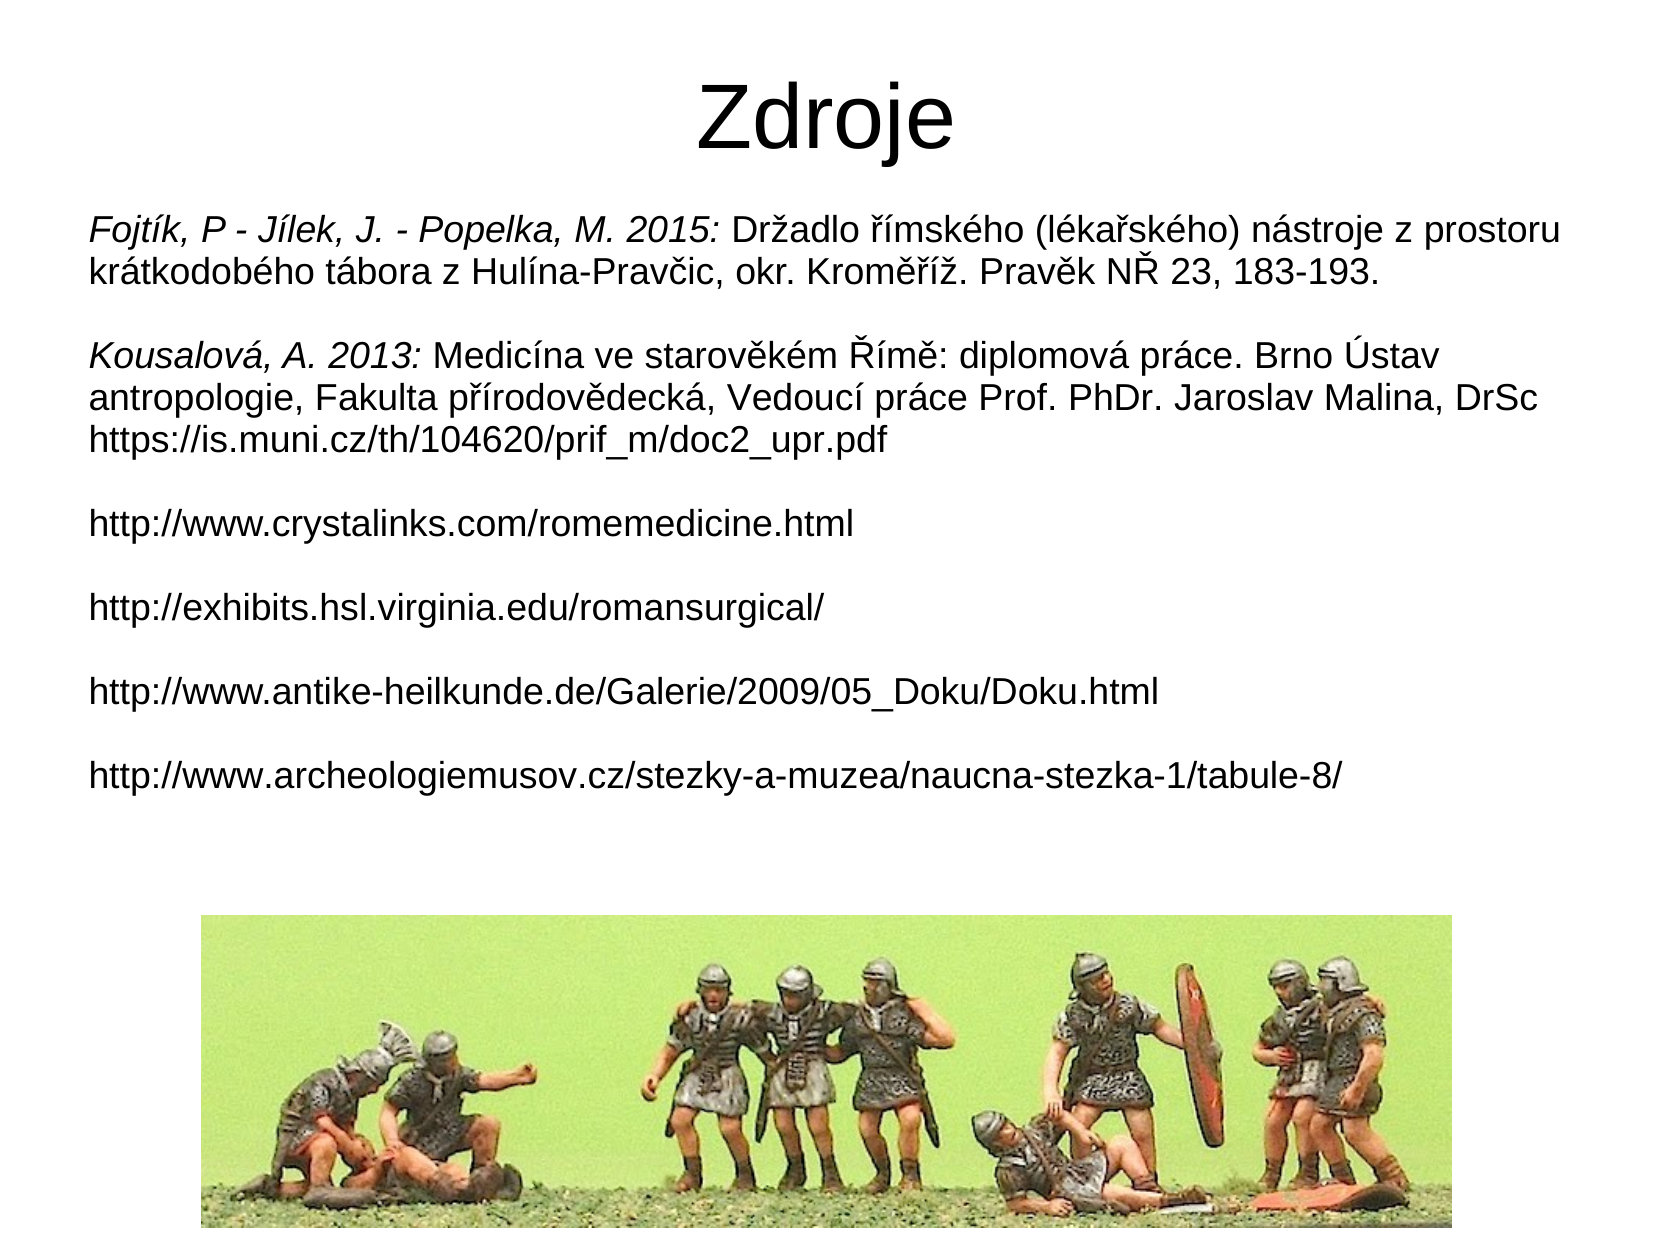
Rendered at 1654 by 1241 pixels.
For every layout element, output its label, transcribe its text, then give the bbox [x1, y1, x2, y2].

text_box Fojtík, P - Jílek, J. - Popelka, M. 2015: Držadlo římského (lékařského) nástroje z prostoru krátkodobého tábora z Hulína-Pravčic, okr. Kroměříž. Pravěk NŘ 23, 183-193. Kousalová, A. 2013: Medicína ve starověkém Římě: diplomová práce. Brno Ústav antropologie, Fakulta přírodovědecká, Vedoucí práce Prof. PhDr. Jaroslav Malina, DrSc https://is.muni.cz/th/104620/prif_m/doc2_upr.pdf http://www.crystalinks.com/romemedicine.html http://exhibits.hsl.virginia.edu/romansurgical/ http://www.antike-heilkunde.de/Galerie/2009/05_Doku/Doku.html http://www.archeologiemusov.cz/stezky-a-muzea/naucna-stezka-1/tabule-8/ [73, 201, 1580, 804]
title Zdroje [82, 49, 1571, 201]
picture [201, 915, 1452, 1228]
